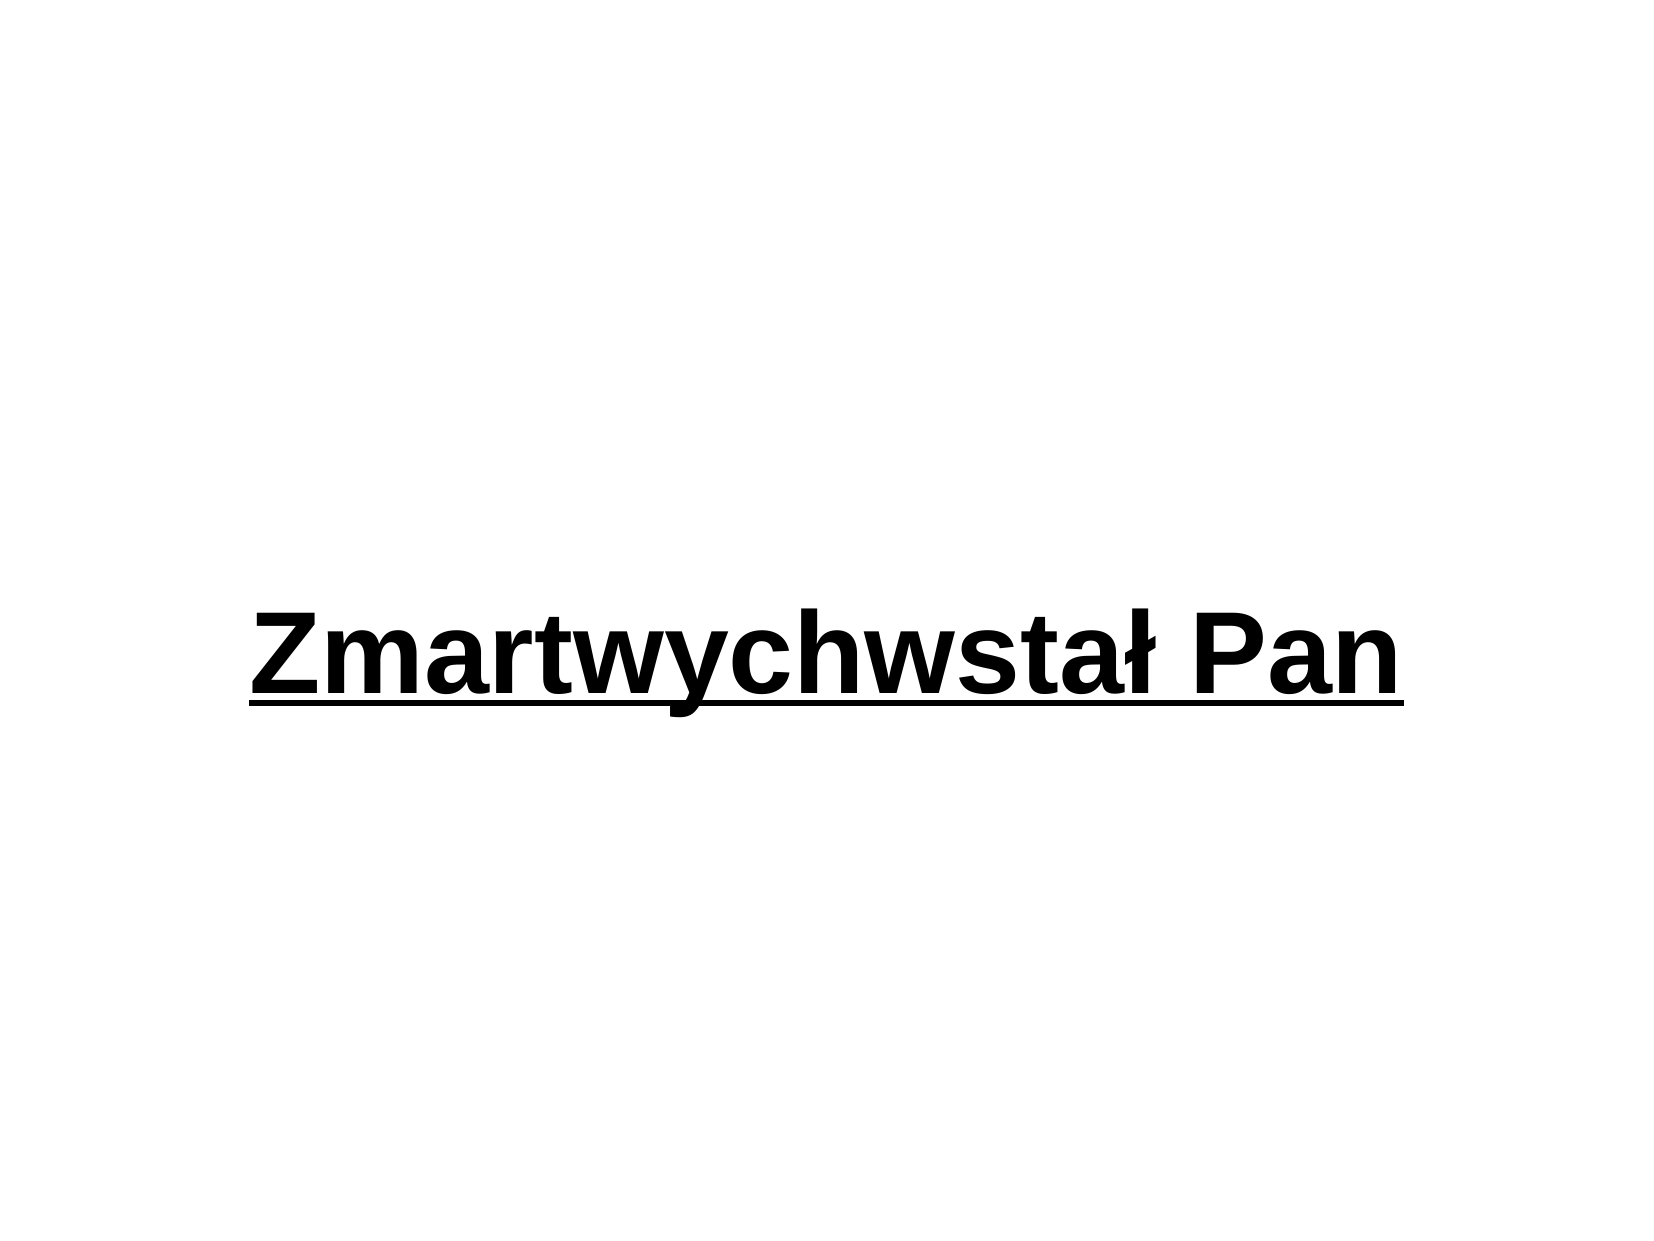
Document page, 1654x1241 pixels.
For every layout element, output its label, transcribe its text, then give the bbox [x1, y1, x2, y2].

subtitle Zmartwychwstał Pan [0, 0, 1654, 1241]
